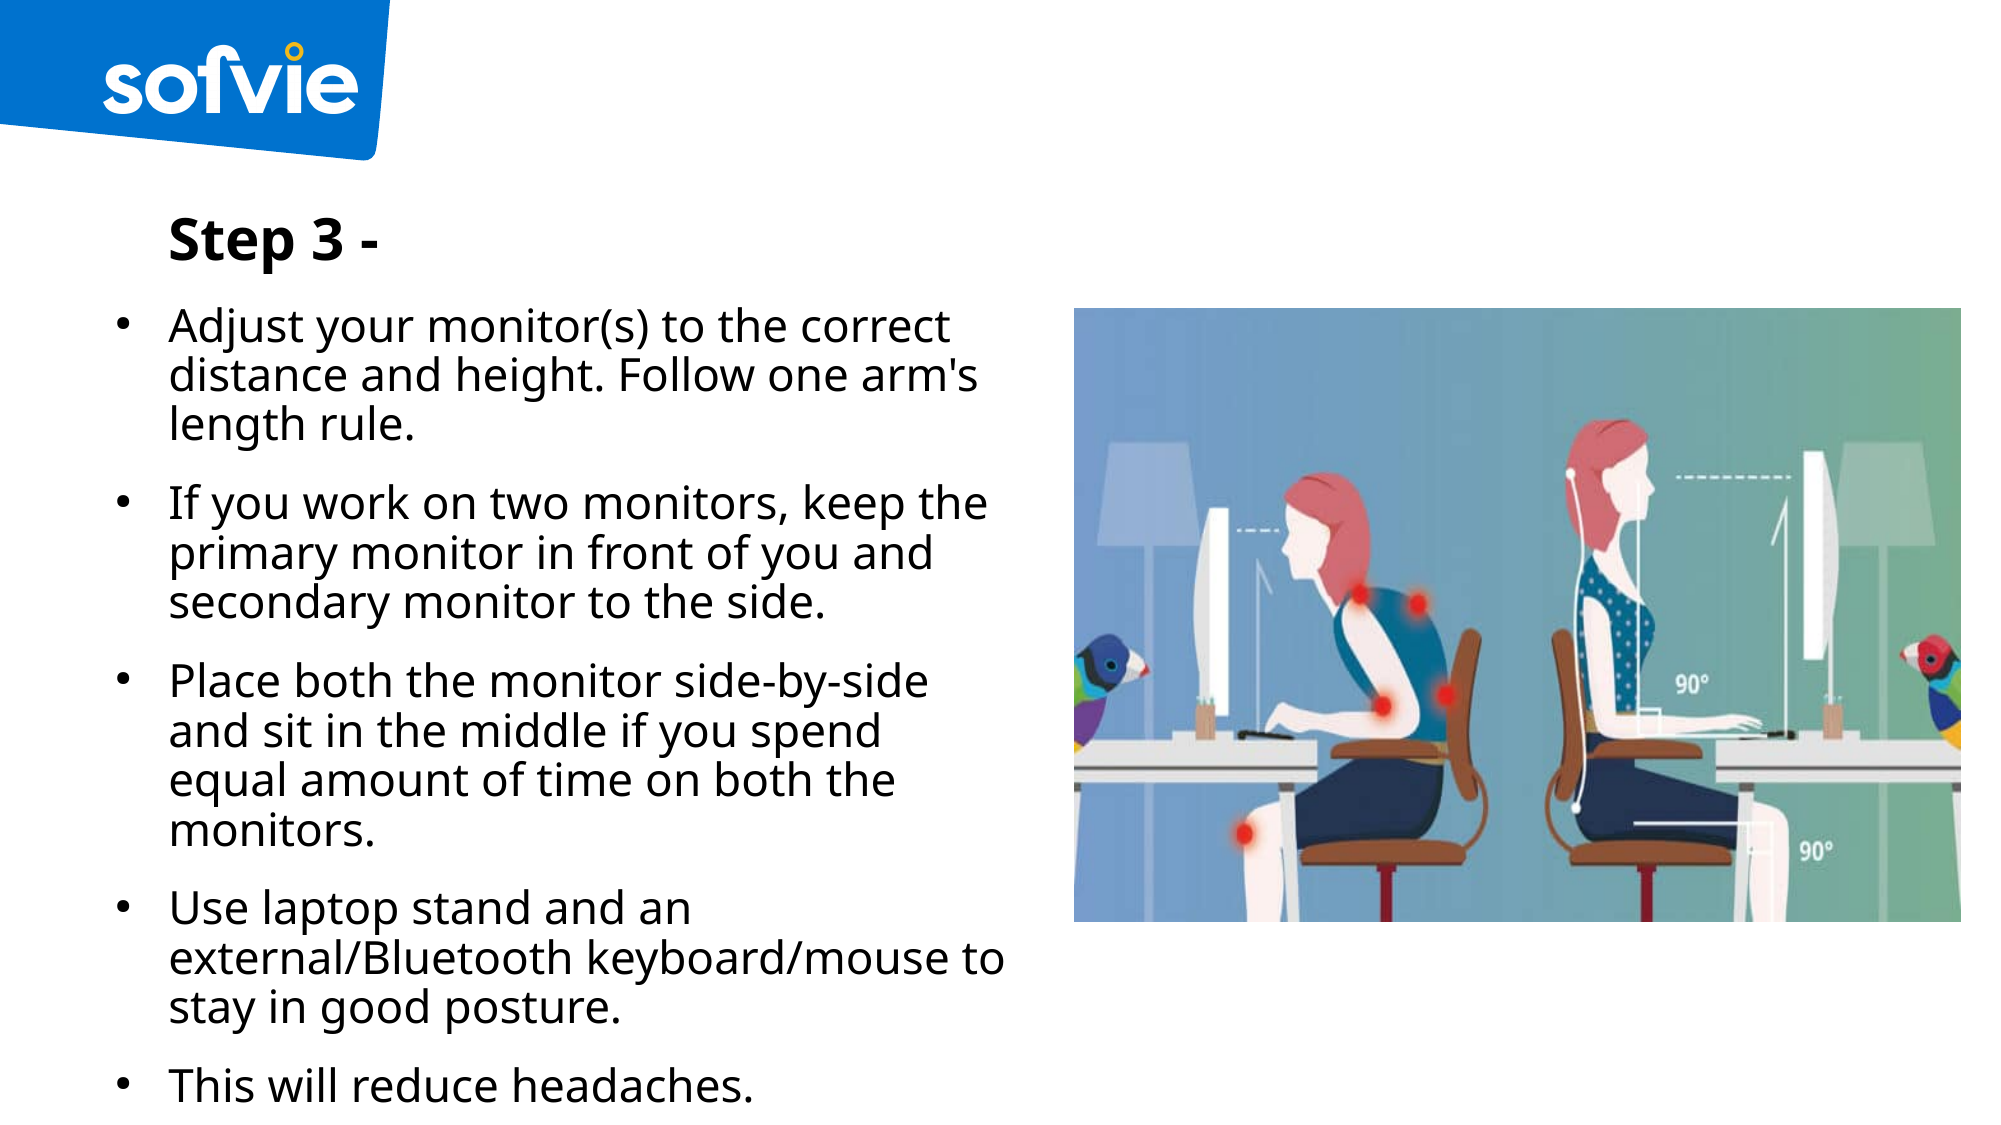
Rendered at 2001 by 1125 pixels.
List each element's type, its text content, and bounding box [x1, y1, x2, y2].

list Step 3 - Adjust your monitor(s) to the correct distance and height. Follow one arm's length rule. If you work on two monitors, keep the primary monitor in front of you and secondary monitor to the side. Place both the monitor side-by-side and sit in the middle if you spend equal amount of time on both the monitors. Use laptop stand and an external/Bluetooth keyboard/mouse to stay in good posture. This will reduce headaches. [82, 202, 1028, 1087]
picture [1074, 308, 1961, 922]
picture [103, 42, 358, 114]
